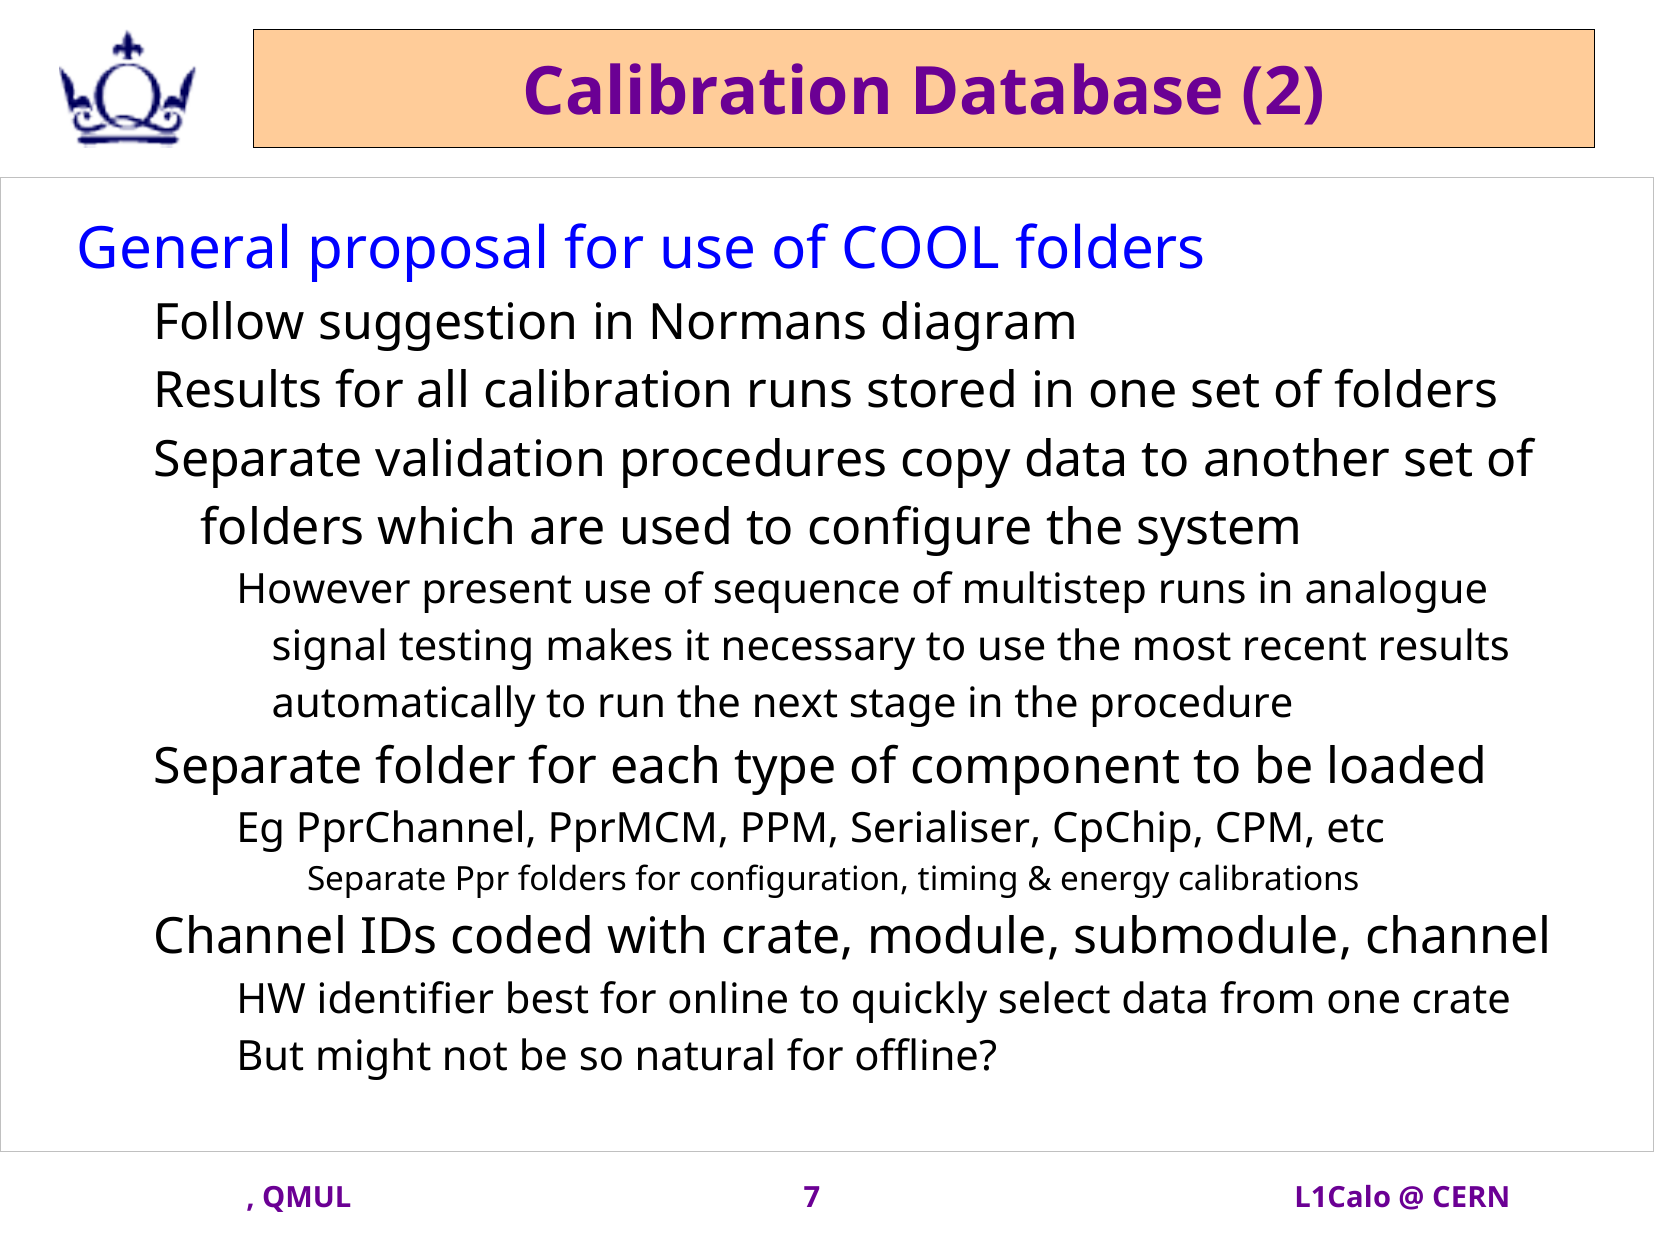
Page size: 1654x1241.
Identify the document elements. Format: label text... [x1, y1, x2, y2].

title Calibration Database (2) [253, 29, 1595, 148]
picture [59, 29, 200, 148]
list General proposal for use of COOL folders Follow suggestion in Normans diagram Results for all calibration runs stored in one set of folders Separate validation procedures copy data to another set of folders which are used to configure the system However present use of sequence of multistep runs in analogue signal testing makes it necessary to use the most recent results automatically to run the next stage in the procedure Separate folder for each type of component to be loaded Eg PprChannel, PprMCM, PPM, Serialiser, CpChip, CPM, etc Separate Ppr folders for configuration, timing & energy calibrations Channel IDs coded with crate, module, submodule, channel HW identifier best for online to quickly select data from one crate But might not be so natural for offline? [59, 206, 1603, 1127]
